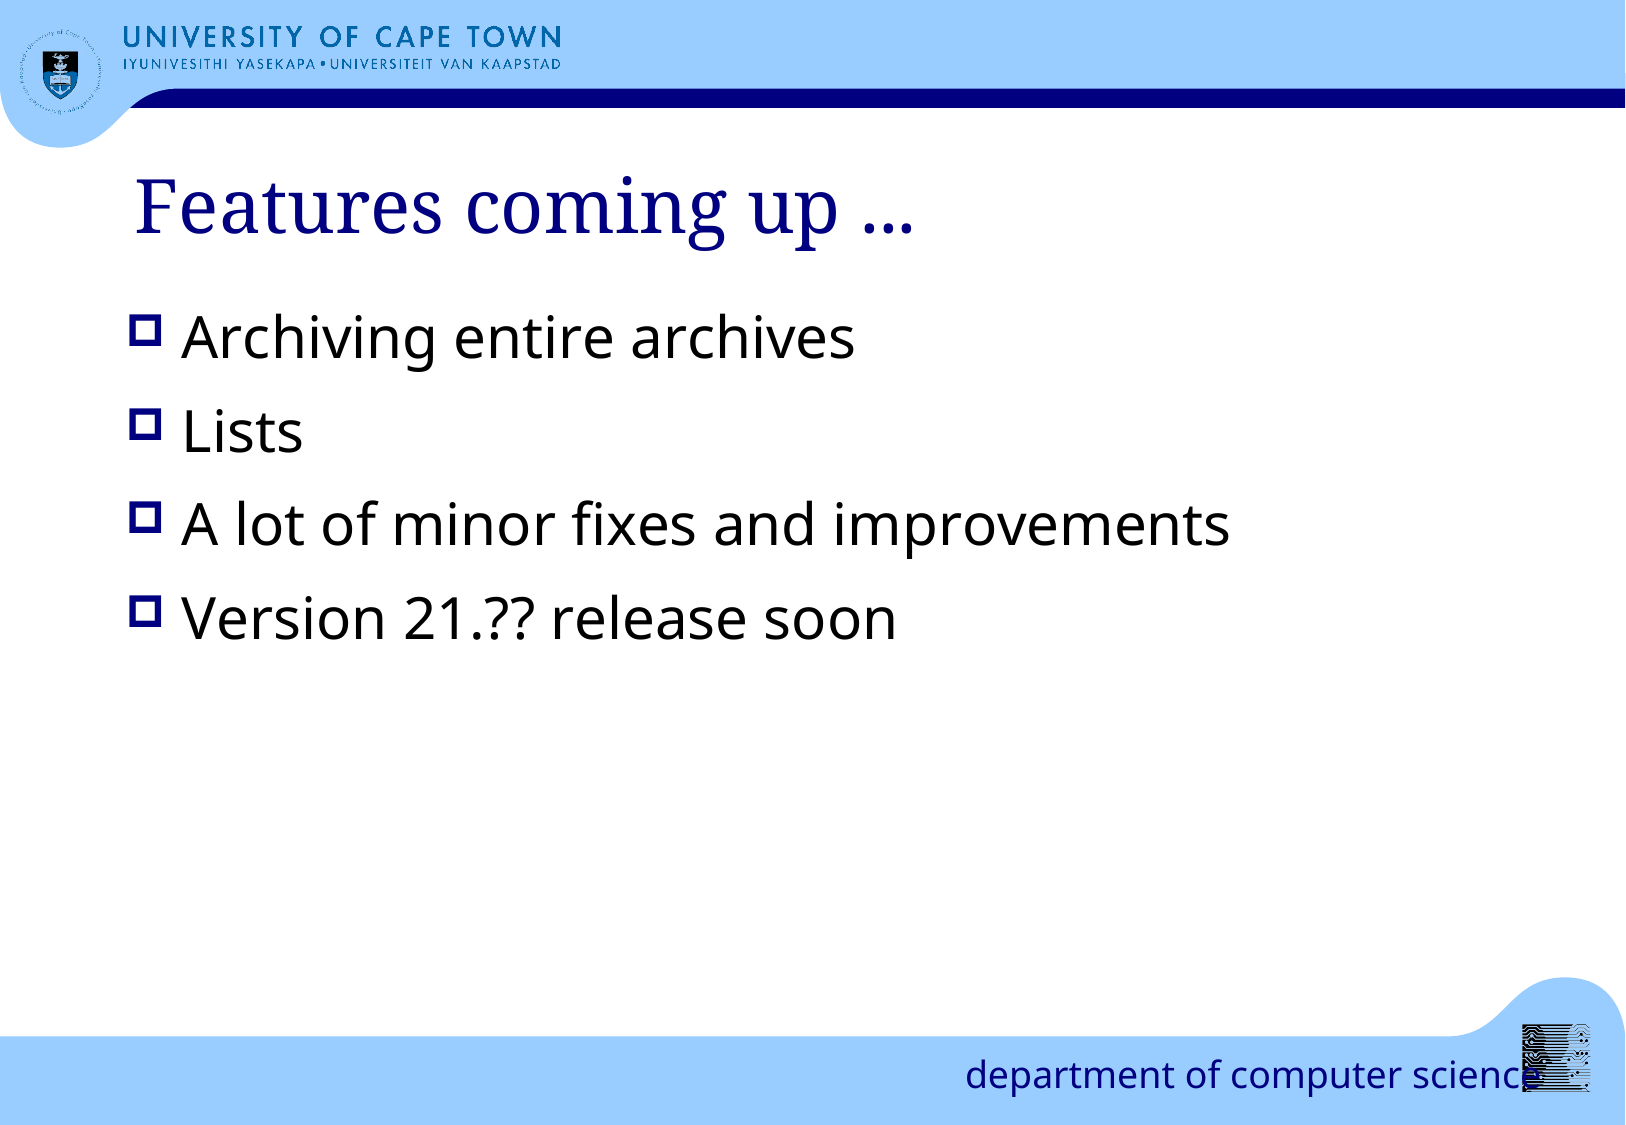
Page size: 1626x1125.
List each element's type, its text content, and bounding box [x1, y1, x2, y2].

picture [1526, 1070, 1536, 1076]
picture [0, 18, 114, 126]
picture [1522, 1024, 1591, 1092]
picture [120, 23, 563, 71]
title Features coming up ... [134, 140, 1571, 268]
list Archiving entire archives Lists A lot of minor fixes and improvements Version 21.?? release soon [125, 296, 1570, 949]
